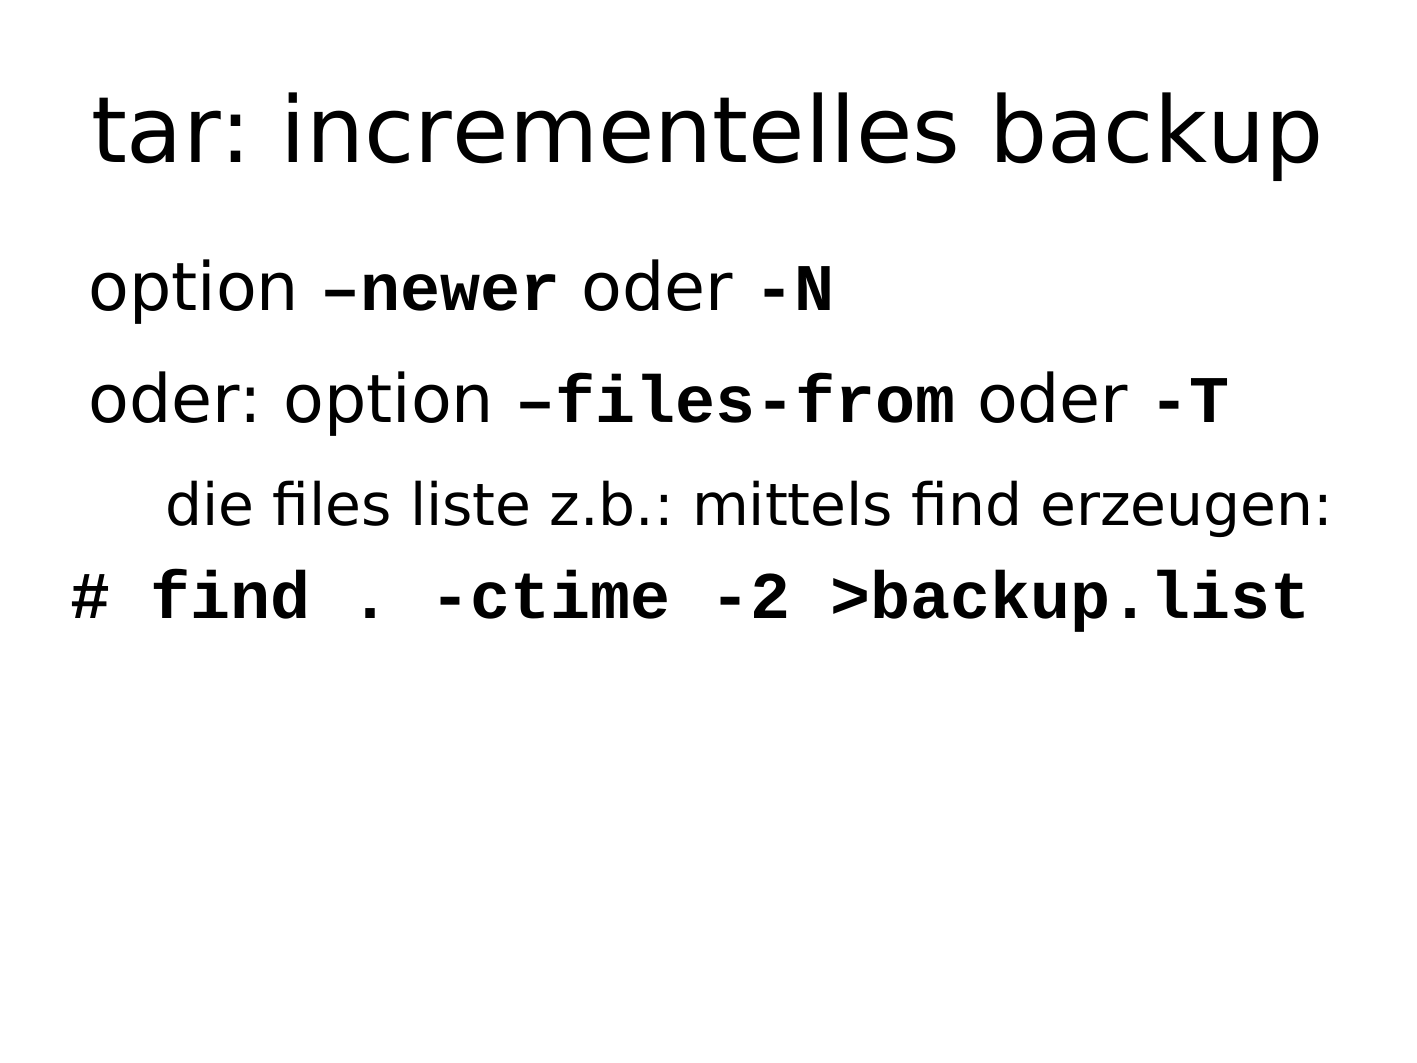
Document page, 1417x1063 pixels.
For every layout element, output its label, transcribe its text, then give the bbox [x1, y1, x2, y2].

title tar: incrementelles backup [70, 49, 1346, 213]
list option –newer oder -N oder: option –files-from oder -T die files liste z.b.: mittels find erzeugen: # find . -ctime -2 >backup.list [70, 248, 1346, 936]
